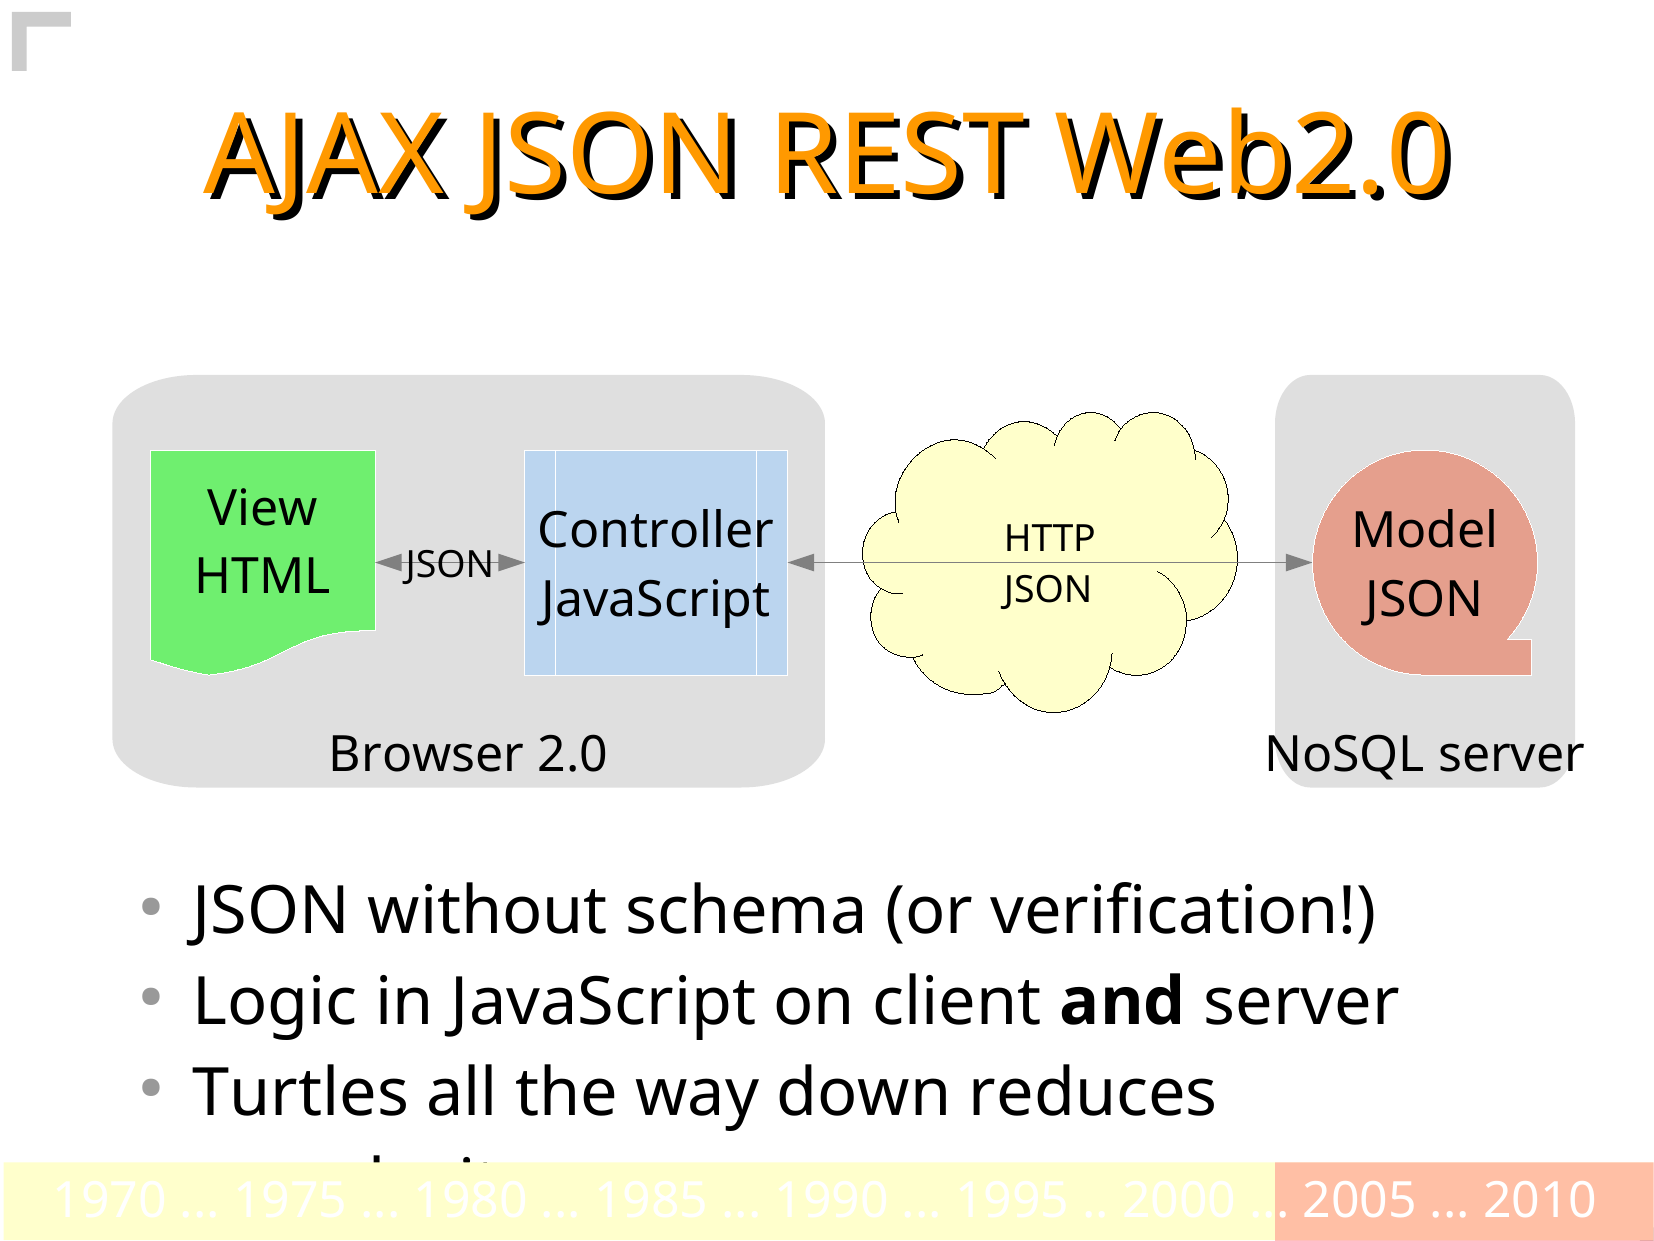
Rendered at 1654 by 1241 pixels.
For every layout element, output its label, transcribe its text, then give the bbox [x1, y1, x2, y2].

text_box Model JSON [1312, 450, 1538, 676]
text_box Controller JavaScript [525, 450, 788, 676]
text_box [3, 1162, 1654, 1241]
text_box [862, 412, 1238, 562]
title AJAX JSON REST Web2.0 [121, 46, 1534, 254]
text_box NoSQL server [1275, 374, 1576, 788]
text_box Browser 2.0 [112, 374, 826, 788]
text_box 1970 ... 1975 ... 1980 ... 1985 ... 1990 ... 1995 .. 2000 ... 2005 ... 2010 [0, 1159, 1651, 1238]
text_box View HTML [150, 450, 376, 676]
text_box [863, 563, 1238, 713]
list JSON without schema (or verification!) Logic in JavaScript on client and server Turtles all the way down reduces complexity [121, 862, 1561, 1132]
